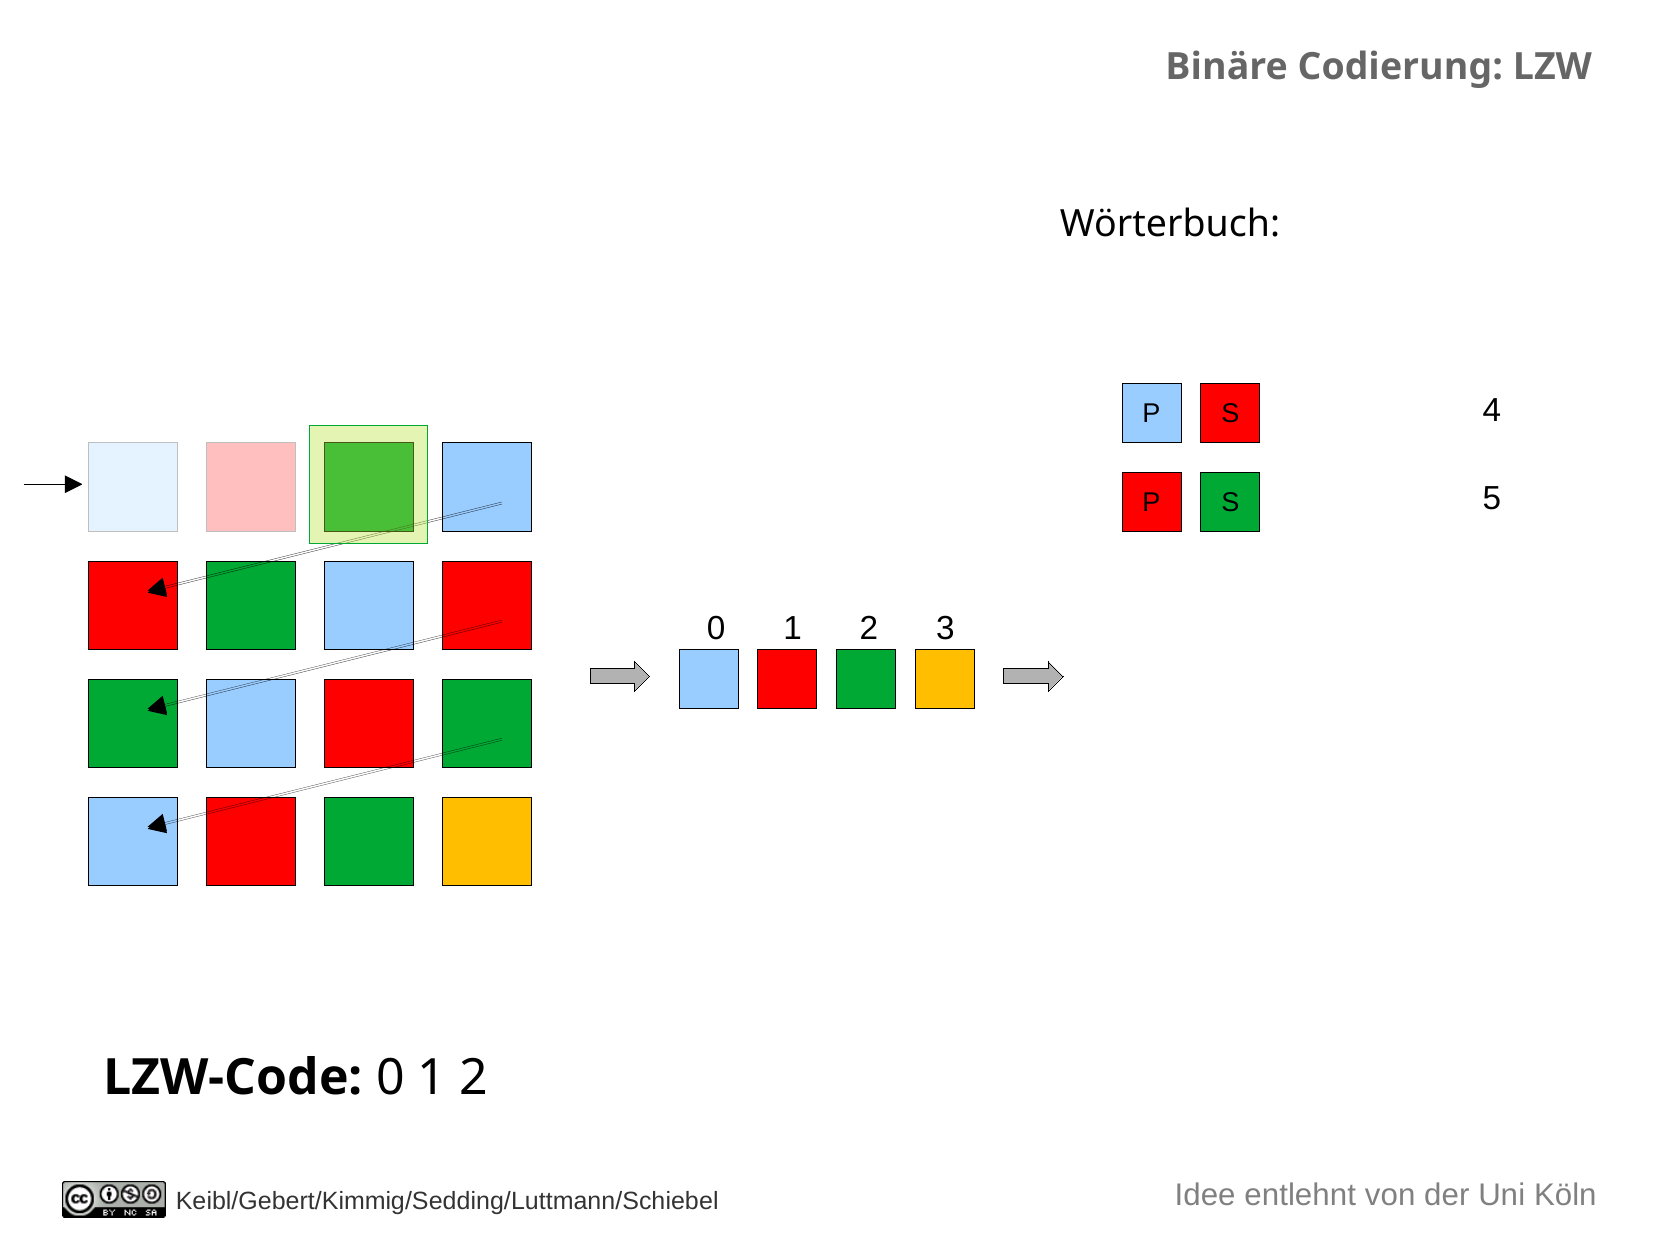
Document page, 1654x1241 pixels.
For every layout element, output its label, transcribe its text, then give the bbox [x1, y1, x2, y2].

text_box [206, 561, 296, 650]
text_box [206, 679, 296, 768]
text_box [442, 797, 532, 886]
text_box [88, 679, 178, 768]
text_box [206, 679, 261, 693]
text_box [442, 679, 532, 768]
text_box [206, 797, 296, 886]
text_box [206, 797, 262, 811]
text_box [396, 763, 414, 768]
text_box S [1200, 472, 1260, 532]
text_box [206, 561, 261, 575]
text_box 4 [1467, 383, 1506, 436]
text_box [915, 649, 975, 709]
text_box [324, 797, 414, 886]
text_box [324, 561, 414, 650]
text_box 1 [768, 602, 807, 655]
text_box 2 [844, 602, 884, 655]
text_box [88, 797, 178, 886]
text_box P [1122, 472, 1182, 532]
text_box [442, 442, 532, 532]
text_box 5 [1467, 472, 1506, 525]
text_box Wörterbuch: [1045, 189, 1548, 246]
text_box S [1200, 383, 1260, 443]
text_box [757, 649, 817, 709]
picture [62, 1181, 166, 1218]
text_box 3 [921, 602, 960, 655]
text_box [324, 679, 414, 768]
text_box [1003, 661, 1064, 692]
text_box LZW-Code: 0 1 2 [88, 1033, 1565, 1105]
text_box [679, 649, 739, 709]
text_box Binäre Codierung: LZW [1150, 31, 1610, 83]
text_box 0 [692, 602, 731, 655]
text_box [82, 425, 428, 544]
text_box P [1122, 383, 1182, 443]
text_box [590, 661, 650, 692]
text_box [396, 645, 414, 650]
text_box [442, 561, 532, 650]
text_box [836, 649, 896, 709]
text_box Idee entlehnt von der Uni Köln [1145, 1169, 1613, 1219]
text_box [88, 561, 178, 650]
